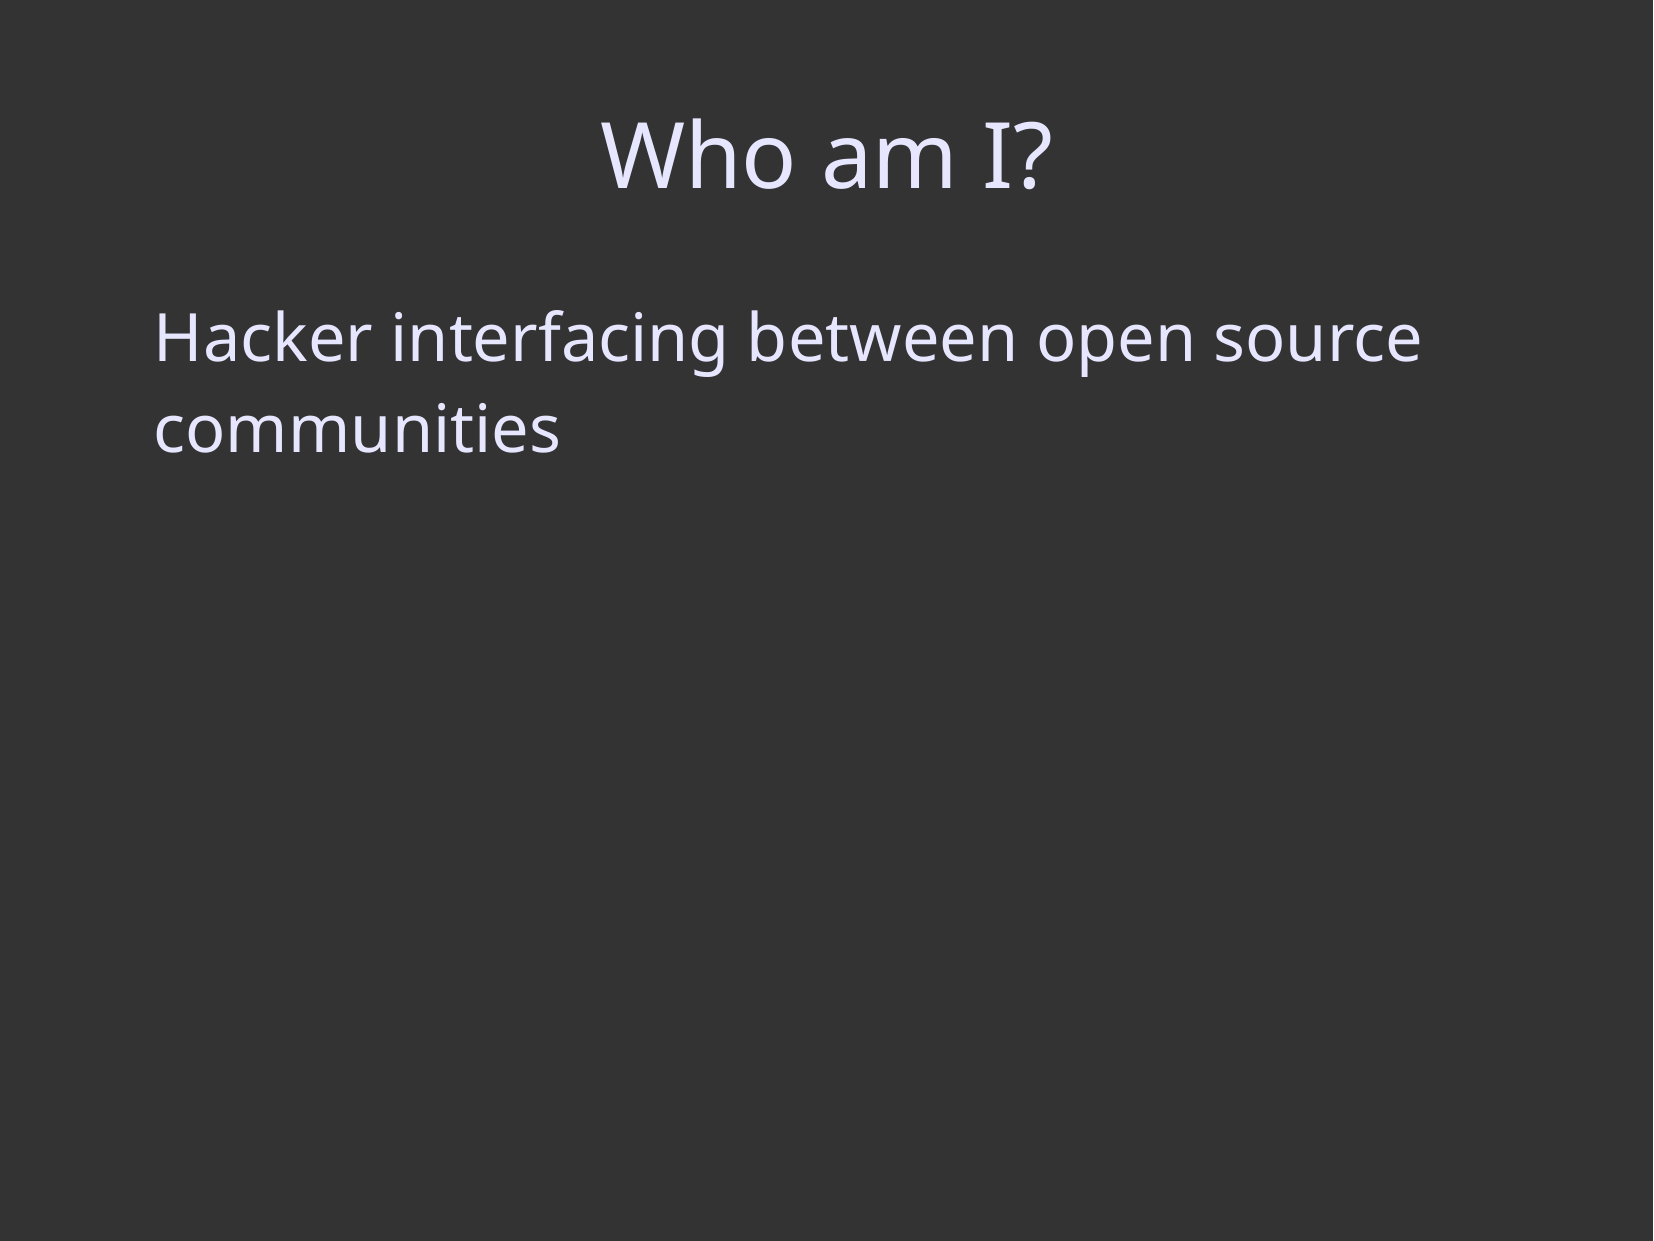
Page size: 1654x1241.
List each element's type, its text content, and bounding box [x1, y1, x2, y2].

title Who am I? [82, 49, 1571, 257]
list Hacker interfacing between open source communities [82, 290, 1571, 1109]
